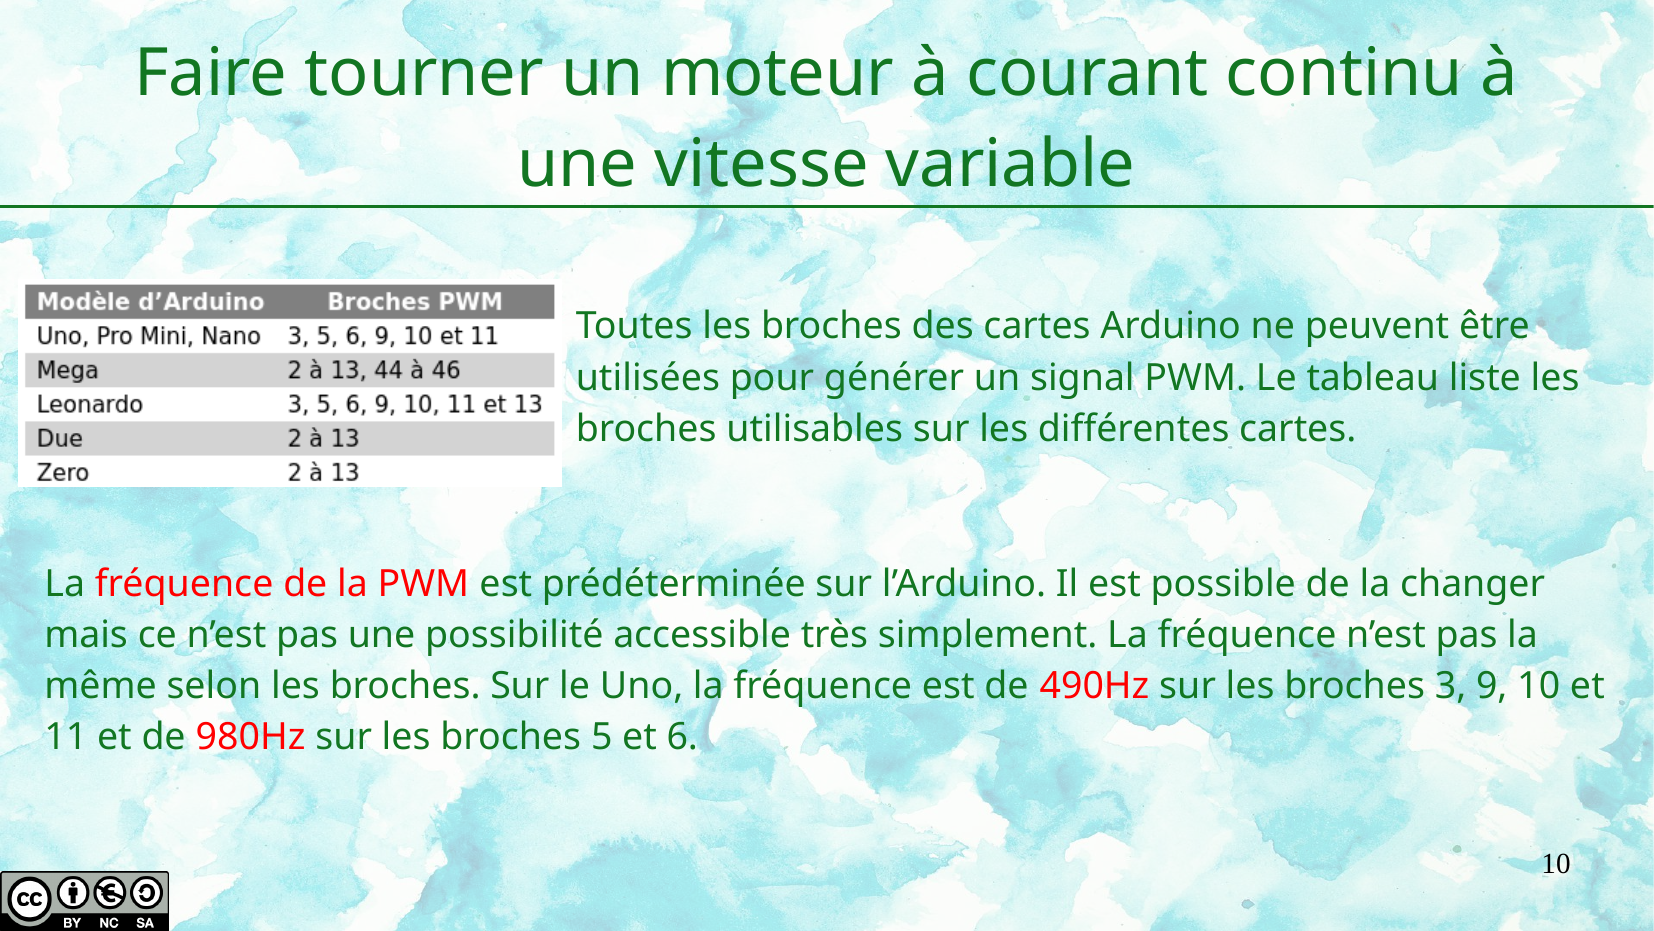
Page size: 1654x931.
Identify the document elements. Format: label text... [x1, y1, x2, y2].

title Faire tourner un moteur à courant continu à une vitesse variable [82, 23, 1571, 206]
picture [0, 871, 169, 931]
text_box Toutes les broches des cartes Arduino ne peuvent être utilisées pour générer un signal PWM. Le tableau liste les broches utilisables sur les différentes cartes. [561, 291, 1625, 475]
text_box La fréquence de la PWM est prédéterminée sur l’Arduino. Il est possible de la changer mais ce n’est pas une possibilité accessible très simplement. La fréquence n’est pas la même selon les broches. Sur le Uno, la fréquence est de 490Hz sur les broches 3, 9, 10 et 11 et de 980Hz sur les broches 5 et 6. [29, 549, 1625, 769]
picture [18, 279, 562, 487]
